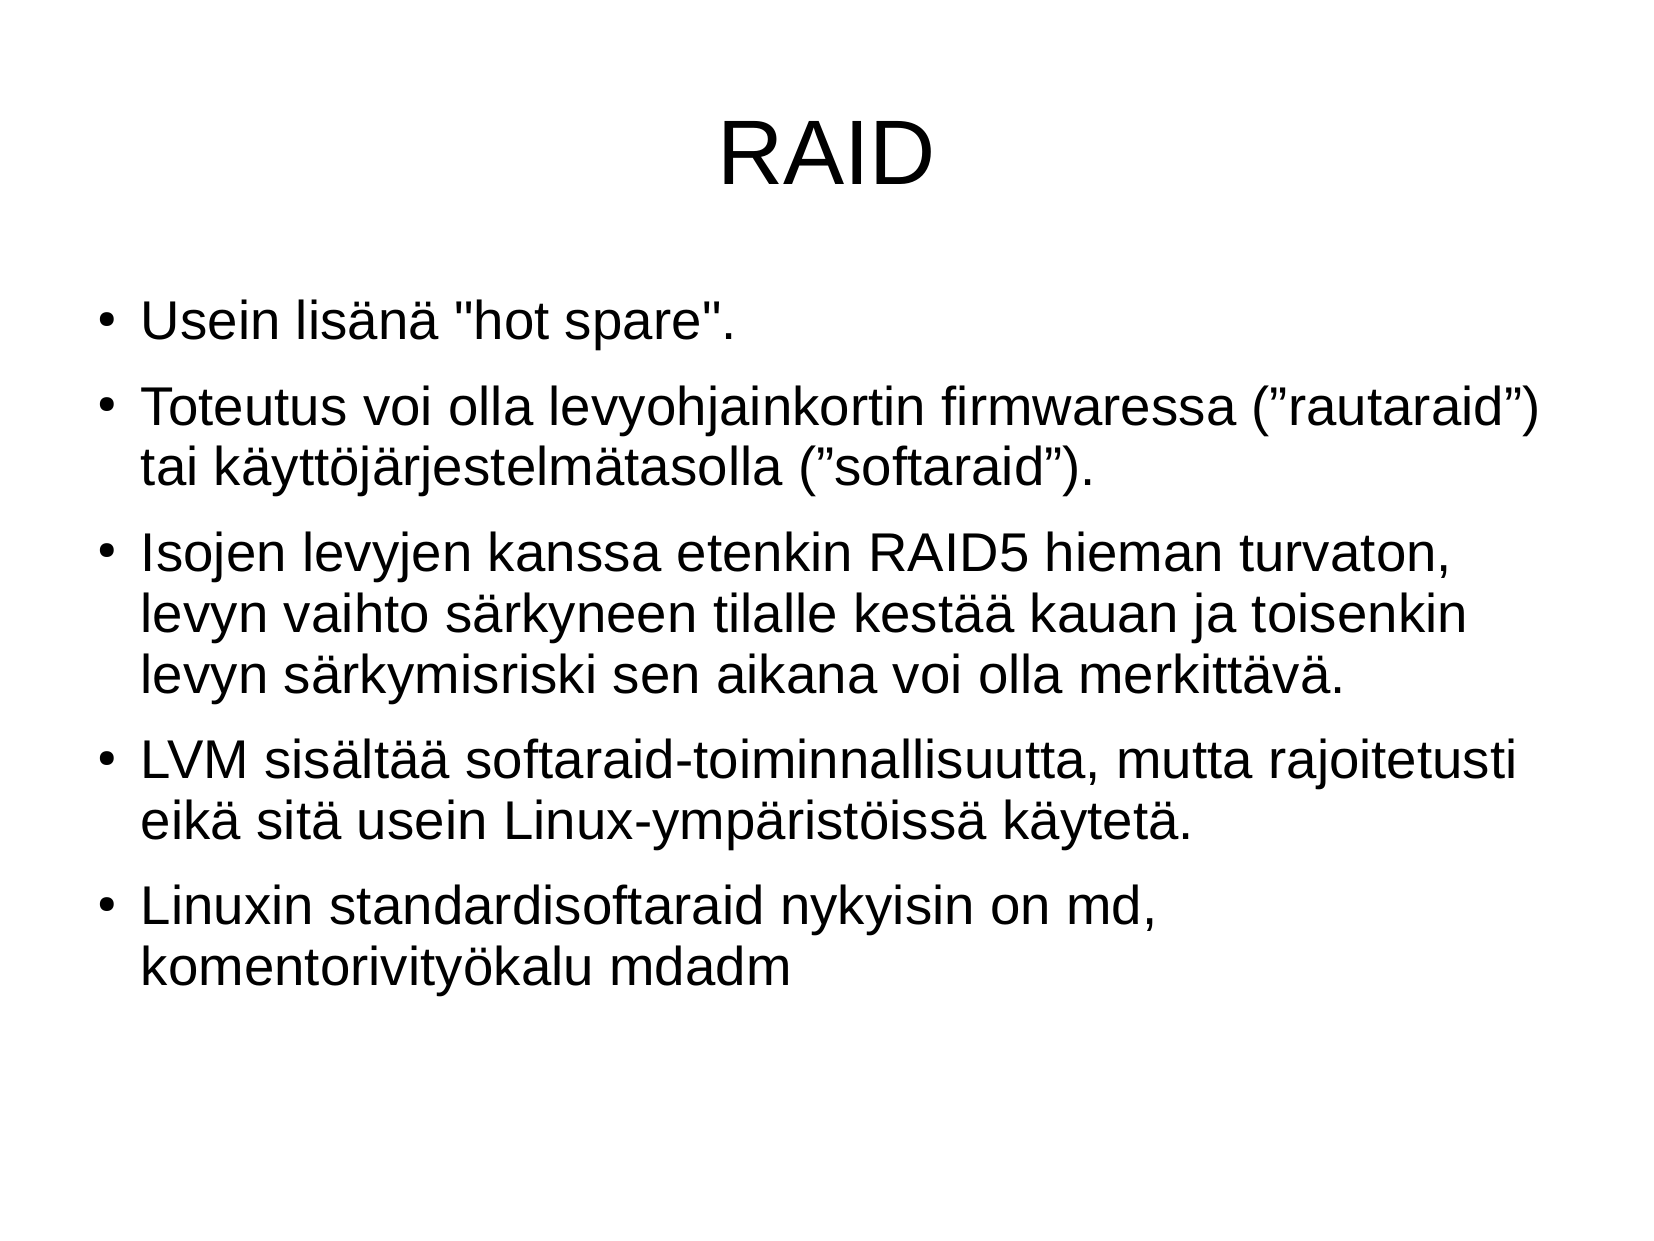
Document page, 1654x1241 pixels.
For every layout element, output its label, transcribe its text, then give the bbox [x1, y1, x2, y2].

title RAID [82, 49, 1571, 257]
list Usein lisänä "hot spare". Toteutus voi olla levyohjainkortin firmwaressa (”rautaraid”) tai käyttöjärjestelmätasolla (”softaraid”). Isojen levyjen kanssa etenkin RAID5 hieman turvaton, levyn vaihto särkyneen tilalle kestää kauan ja toisenkin levyn särkymisriski sen aikana voi olla merkittävä. LVM sisältää softaraid-toiminnallisuutta, mutta rajoitetusti eikä sitä usein Linux-ympäristöissä käytetä. Linuxin standardisoftaraid nykyisin on md, komentorivityökalu mdadm [82, 290, 1571, 1010]
